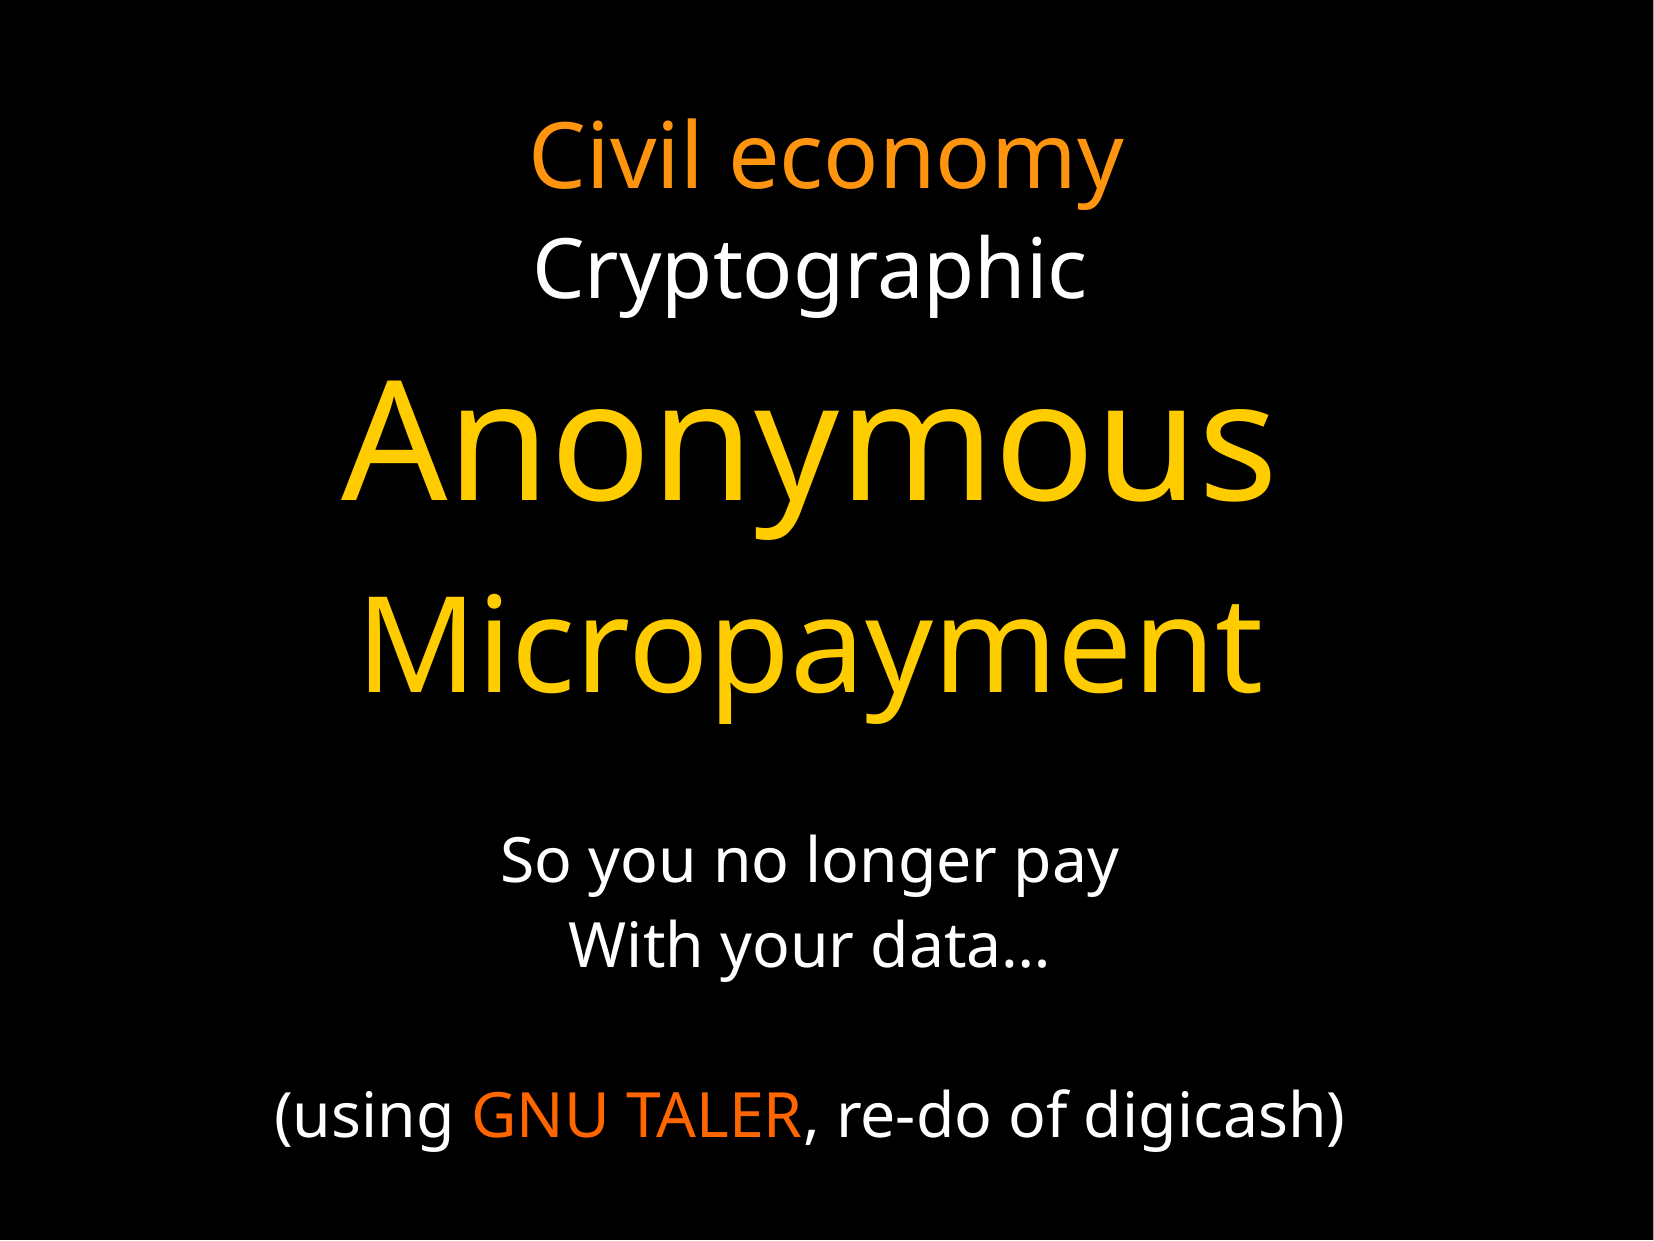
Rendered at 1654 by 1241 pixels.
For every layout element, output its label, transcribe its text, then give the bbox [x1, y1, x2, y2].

title Civil economy [82, 49, 1571, 257]
subtitle Cryptographic Anonymous Micropayment So you no longer pay With your data… (using GNU TALER, re-do of digicash) [82, 285, 1538, 1081]
